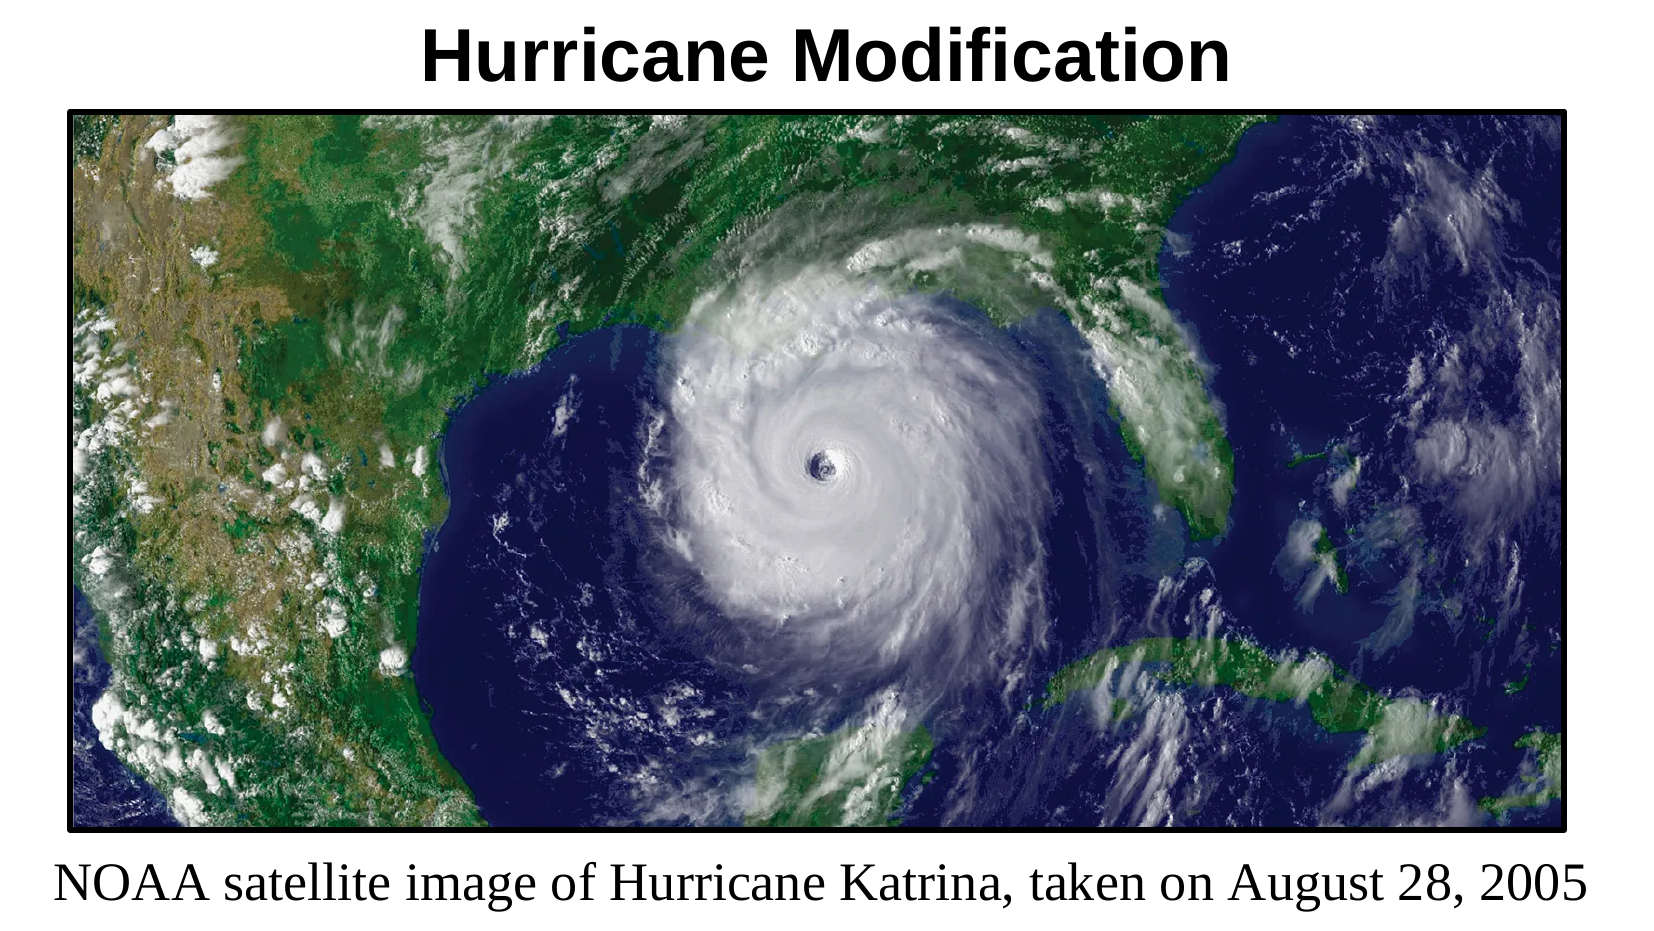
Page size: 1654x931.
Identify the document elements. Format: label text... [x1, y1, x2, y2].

title Hurricane Modification [0, 2, 1654, 113]
text_box NOAA satellite image of Hurricane Katrina, taken on August 28, 2005 [15, 845, 1629, 918]
picture [73, 114, 1562, 828]
